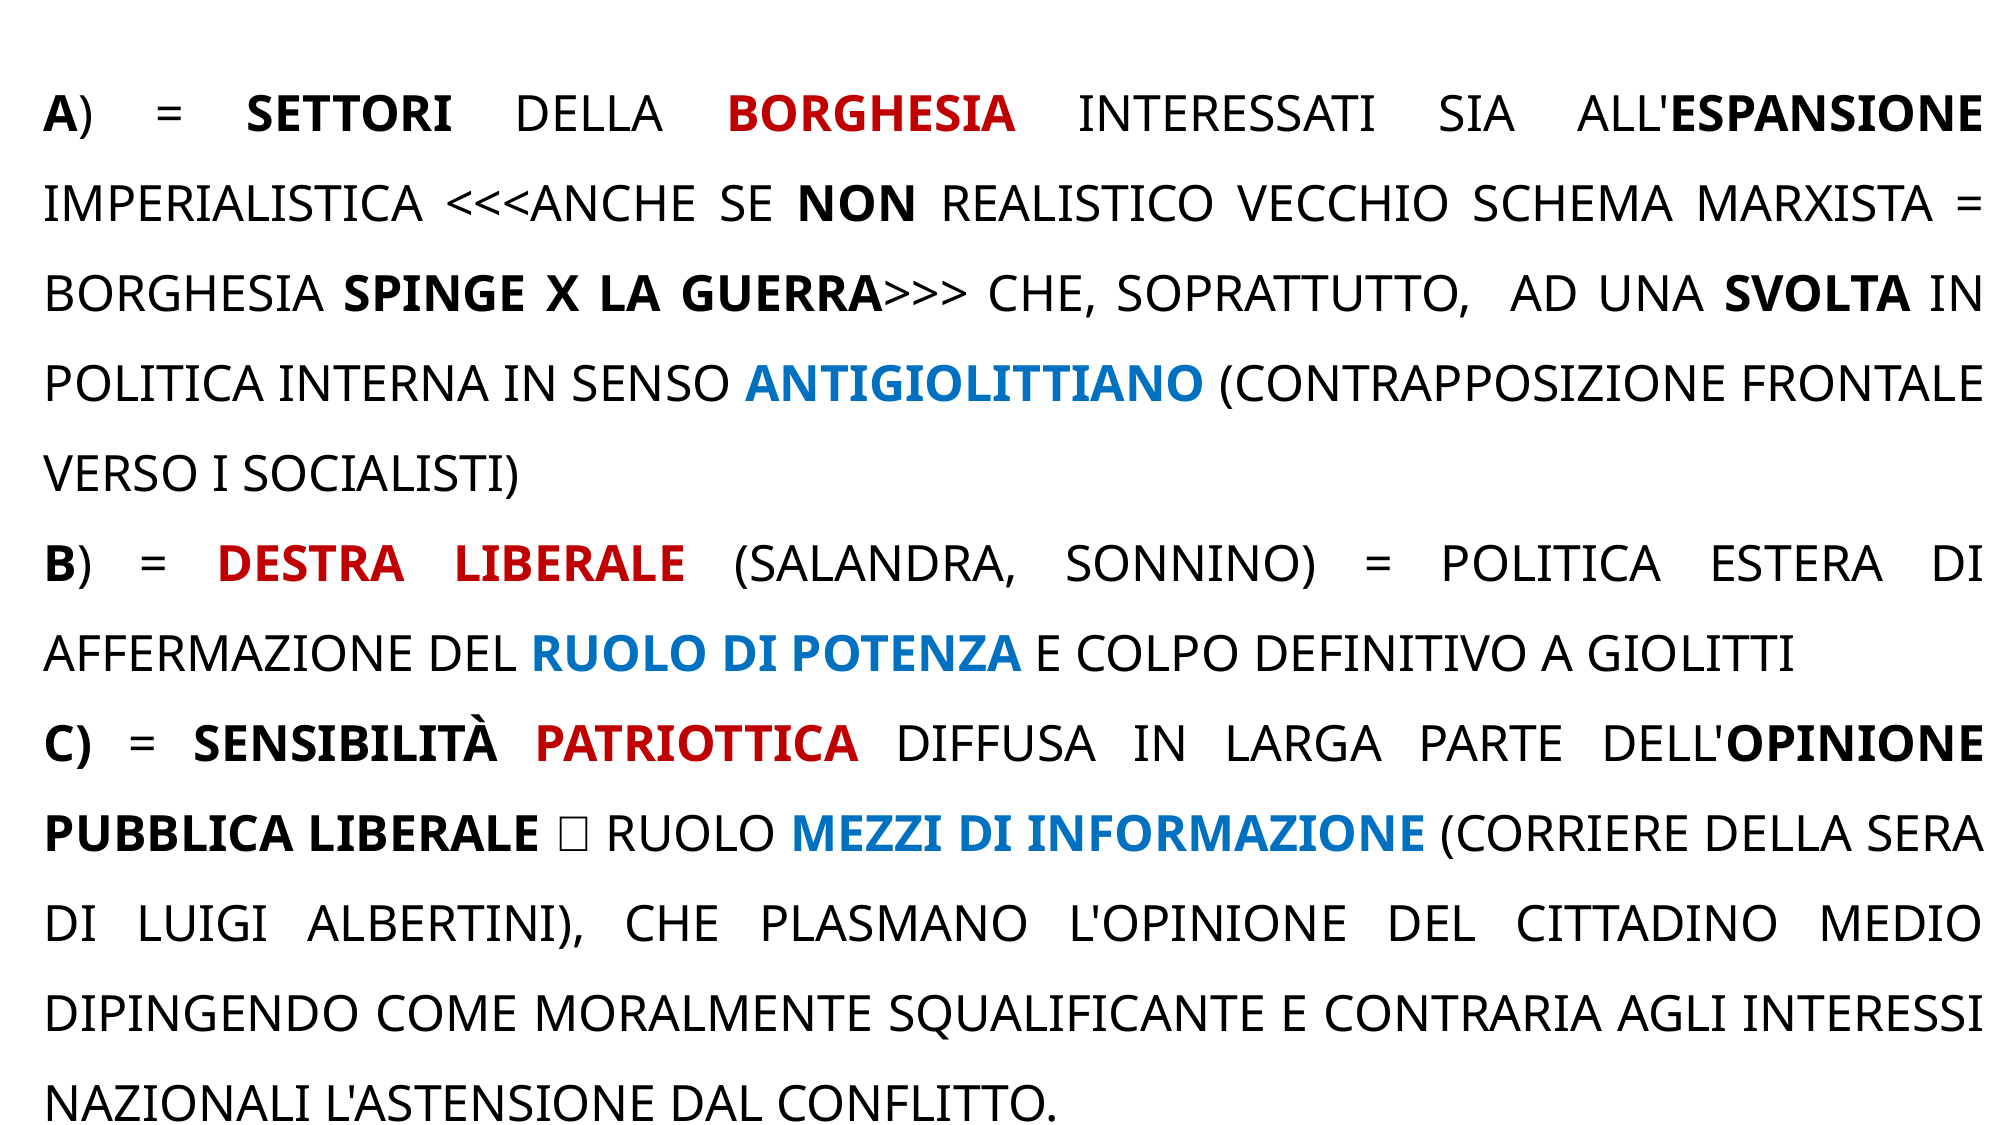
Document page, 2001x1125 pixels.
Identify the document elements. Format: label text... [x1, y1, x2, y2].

text_box a) = SETTORI DELLA BORGHESIA INTERESSATI SIA ALL'ESPANSIONE IMPERIALISTICA <<<ANCHE SE NON REALISTICO VECCHIO SCHEMA MARXISTA = BORGHESIA SPINGE X LA GUERRA>>> CHE, SOPRATTUTTO, AD UNA SVOLTA IN POLITICA INTERNA IN SENSO ANTIGIOLITTIANO (CONTRAPPOSIZIONE FRONTALE VERSO I SOCIALISTI) b) = DESTRA LIBERALE (SALANDRA, SONNINO) = POLITICA ESTERA DI AFFERMAZIONE DEL RUOLO DI POTENZA E COLPO DEFINITIVO A GIOLITTI c) = SENSIBILITÀ PATRIOTTICA DIFFUSA IN LARGA PARTE DELL'OPINIONE PUBBLICA LIBERALE  RUOLO MEZZI DI INFORMAZIONE (CORRIERE DELLA SERA DI LUIGI ALBERTINI), CHE PLASMANO L'OPINIONE DEL CITTADINO MEDIO DIPINGENDO COME MORALMENTE SQUALIFICANTE E CONTRARIA AGLI INTERESSI NAZIONALI L'ASTENSIONE DAL CONFLITTO. [28, 44, 2000, 1125]
